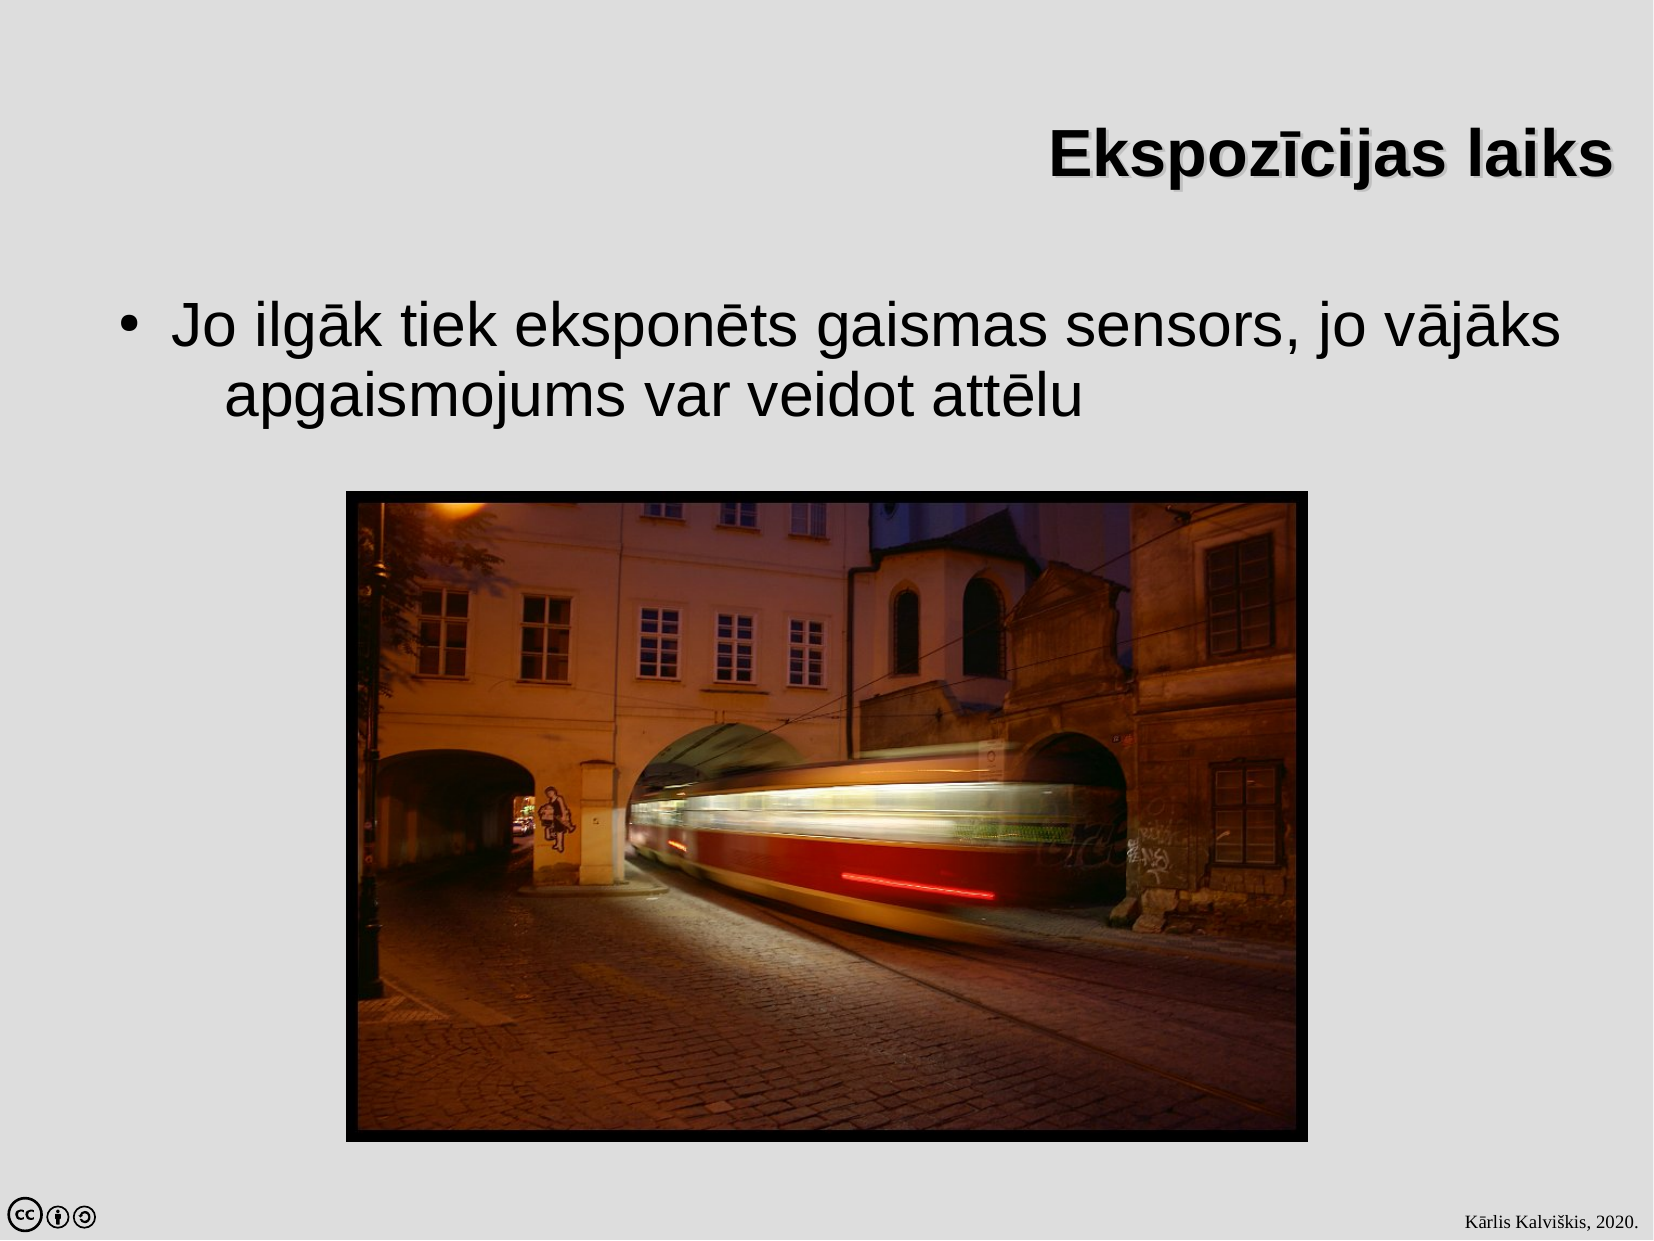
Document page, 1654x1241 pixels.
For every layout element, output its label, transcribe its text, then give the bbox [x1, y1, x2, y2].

list Jo ilgāk tiek eksponēts gaismas sensors, jo vājāks apgaismojums var veidot attēlu [82, 290, 1571, 1094]
title Ekspozīcijas laiks [42, 49, 1615, 257]
picture [346, 491, 1308, 1142]
